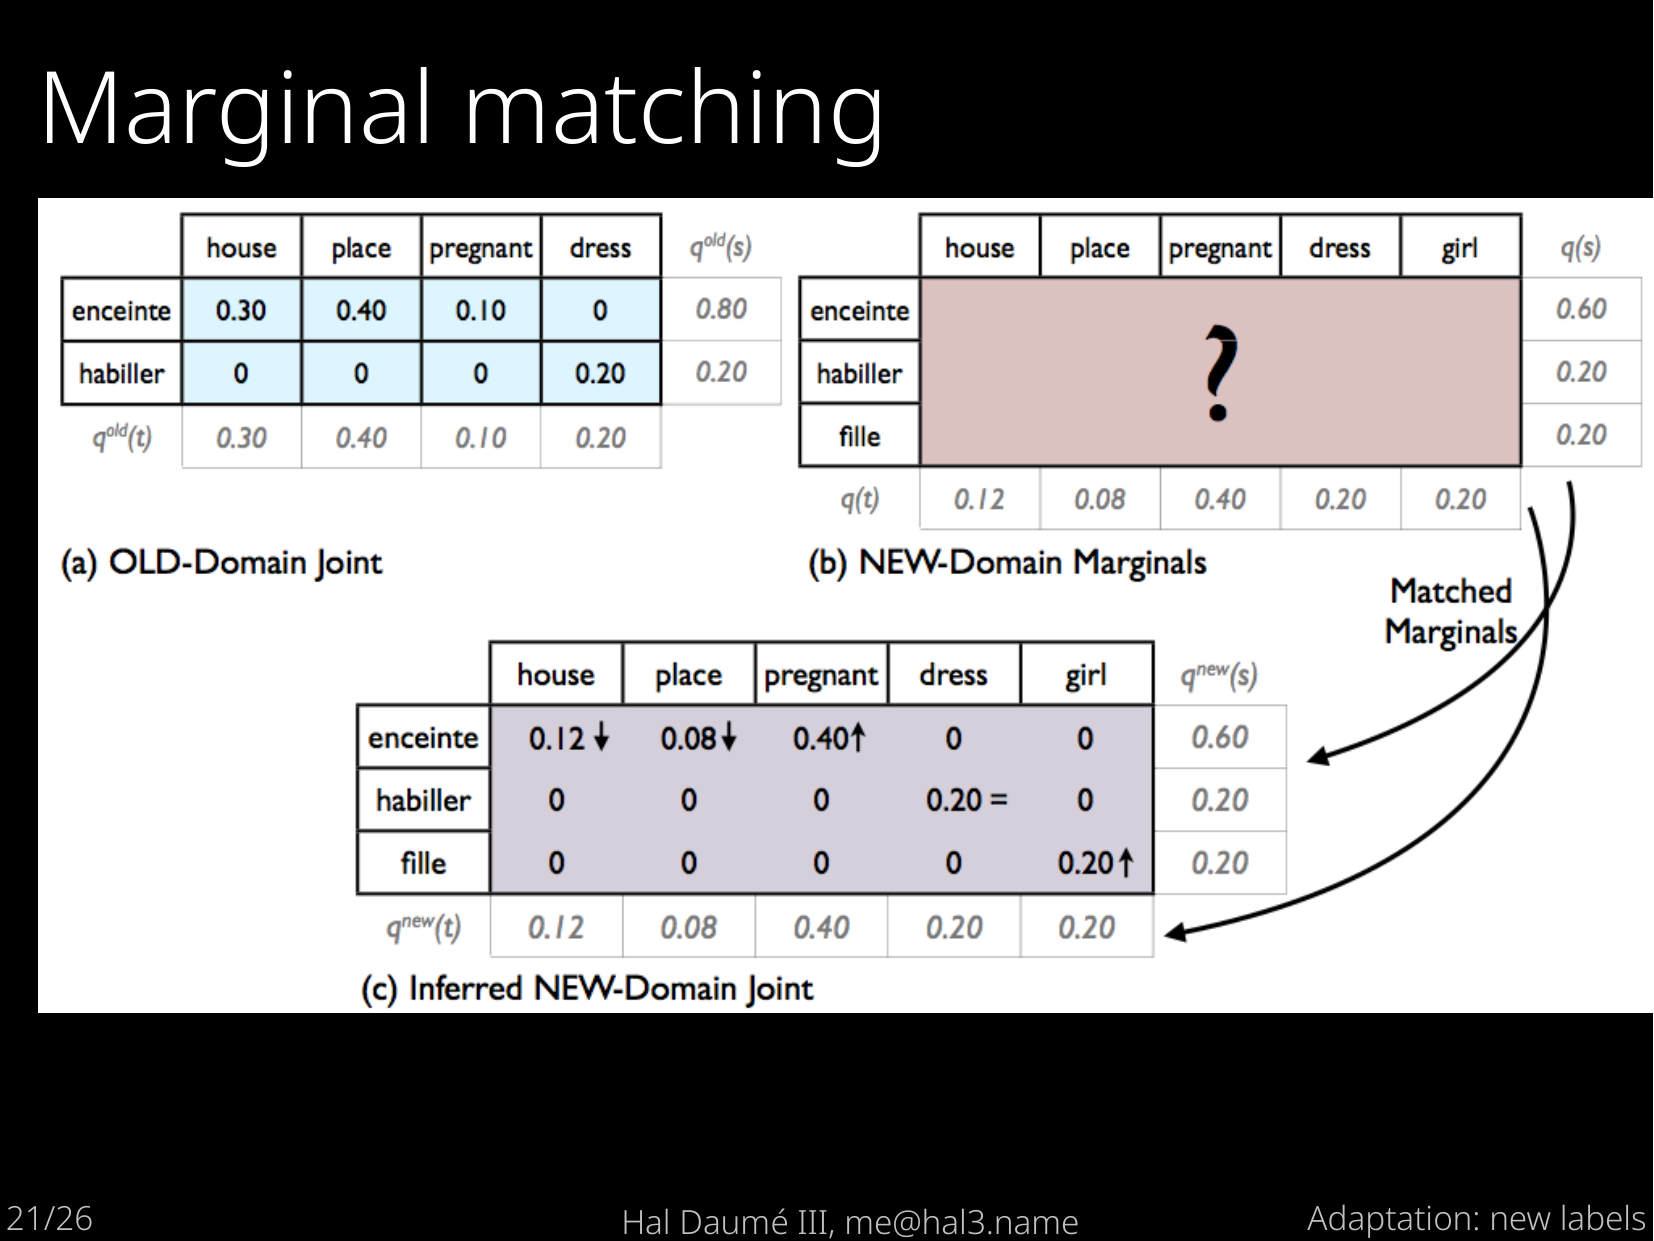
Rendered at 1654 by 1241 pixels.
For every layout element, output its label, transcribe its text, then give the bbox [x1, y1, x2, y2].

picture [38, 198, 1653, 1013]
title Marginal matching [37, 37, 1613, 173]
